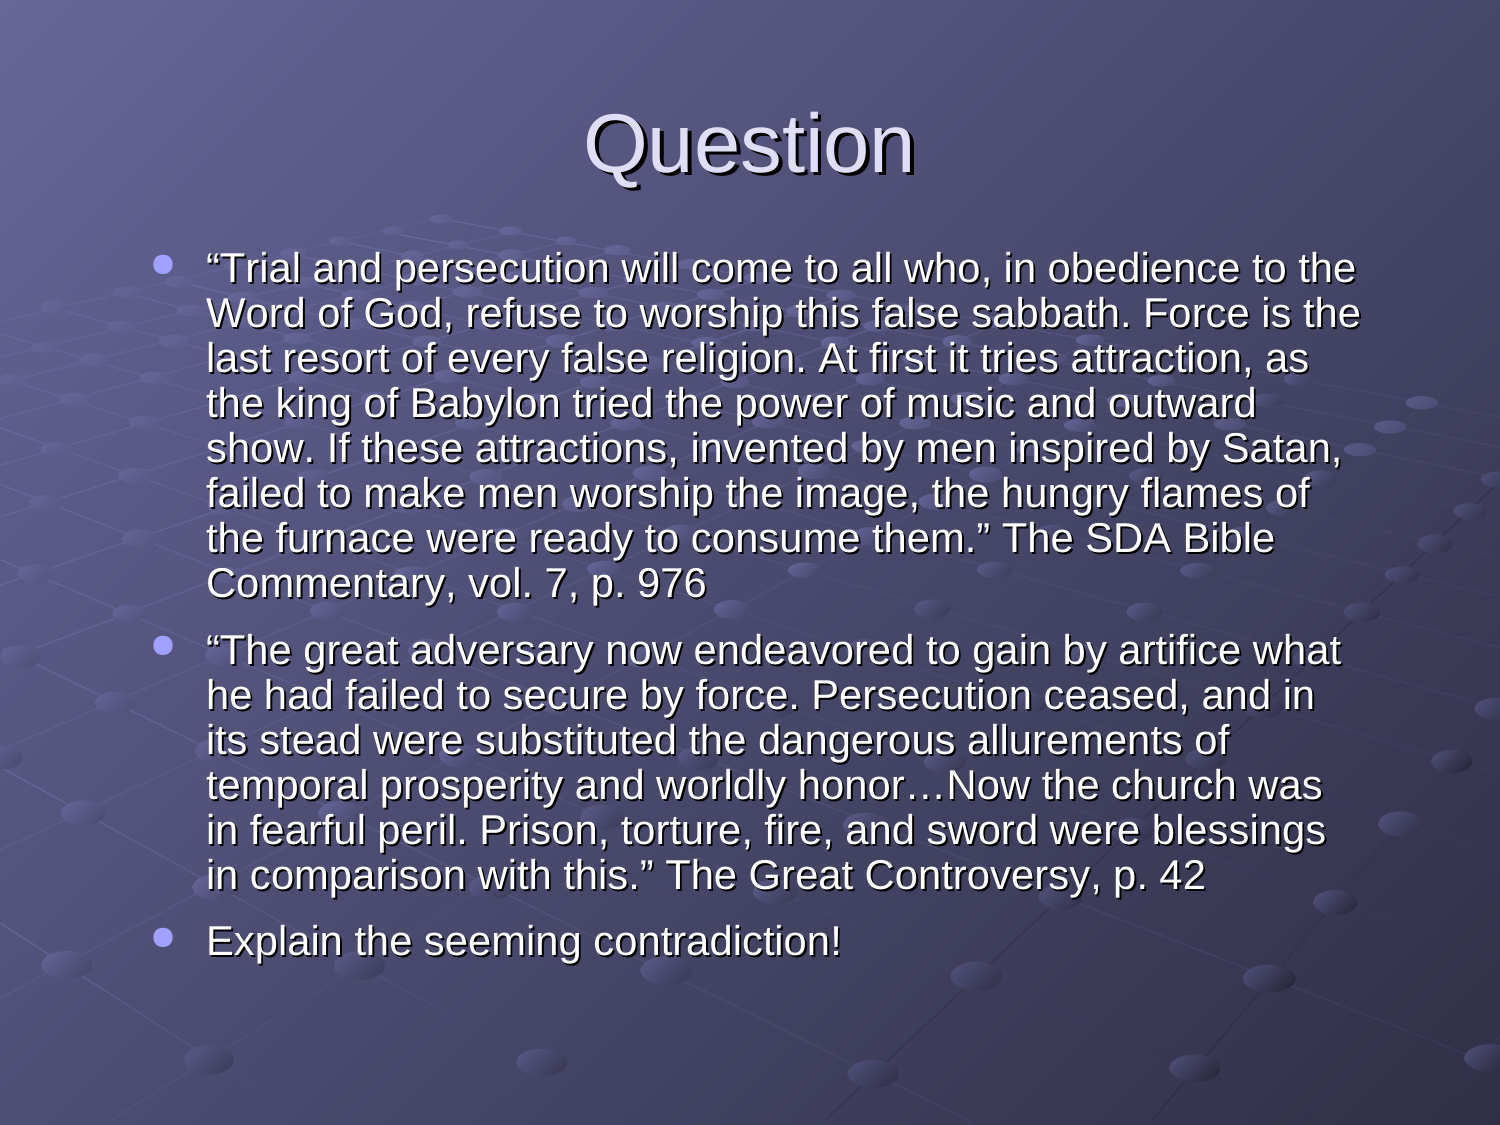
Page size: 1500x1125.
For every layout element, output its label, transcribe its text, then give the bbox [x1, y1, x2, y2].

title Question [75, 45, 1426, 233]
list “Trial and persecution will come to all who, in obedience to the Word of God, refuse to worship this false sabbath. Force is the last resort of every false religion. At first it tries attraction, as the king of Babylon tried the power of music and outward show. If these attractions, invented by men inspired by Satan, failed to make men worship the image, the hungry flames of the furnace were ready to consume them.” The SDA Bible Commentary, vol. 7, p. 976 “The great adversary now endeavored to gain by artifice what he had failed to secure by force. Persecution ceased, and in its stead were substituted the dangerous allurements of temporal prosperity and worldly honor…Now the church was in fearful peril. Prison, torture, fire, and sword were blessings in comparison with this.” The Great Controversy, p. 42 Explain the seeming contradiction! [135, 238, 1381, 1051]
